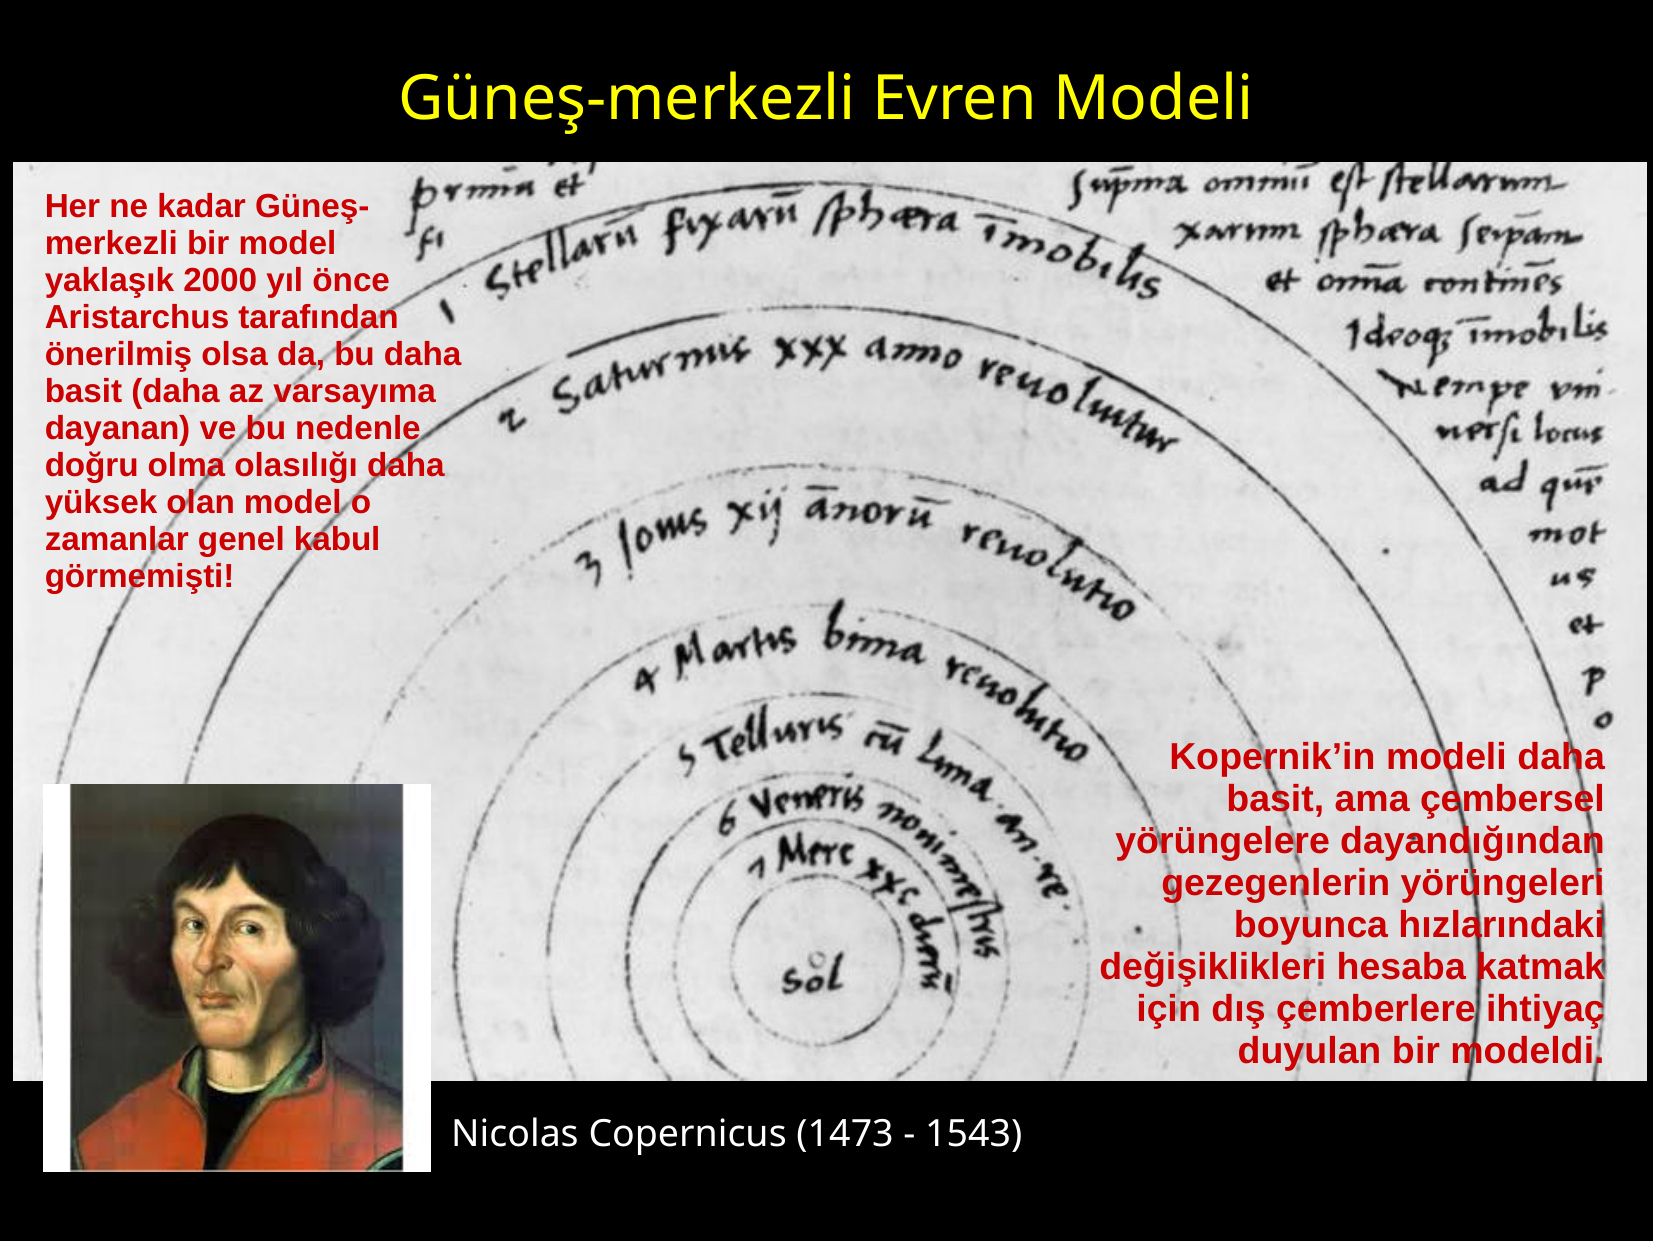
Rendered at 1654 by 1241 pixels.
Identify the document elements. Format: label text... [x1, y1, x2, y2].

picture [13, 162, 1647, 1172]
text_box Her ne kadar Güneş-merkezli bir model yaklaşık 2000 yıl önce Aristarchus tarafından önerilmiş olsa da, bu daha basit (daha az varsayıma dayanan) ve bu nedenle doğru olma olasılığı daha yüksek olan model o zamanlar genel kabul görmemişti! [30, 180, 481, 603]
title Güneş-merkezli Evren Modeli [82, 49, 1571, 162]
text_box Nicolas Copernicus (1473 - 1543) [436, 1101, 1141, 1168]
text_box Kopernik’in modeli daha basit, ama çembersel yörüngelere dayandığından gezegenlerin yörüngeleri boyunca hızlarındaki değişiklikleri hesaba katmak için dış çemberlere ihtiyaç duyulan bir modeldi. [1065, 728, 1621, 1079]
